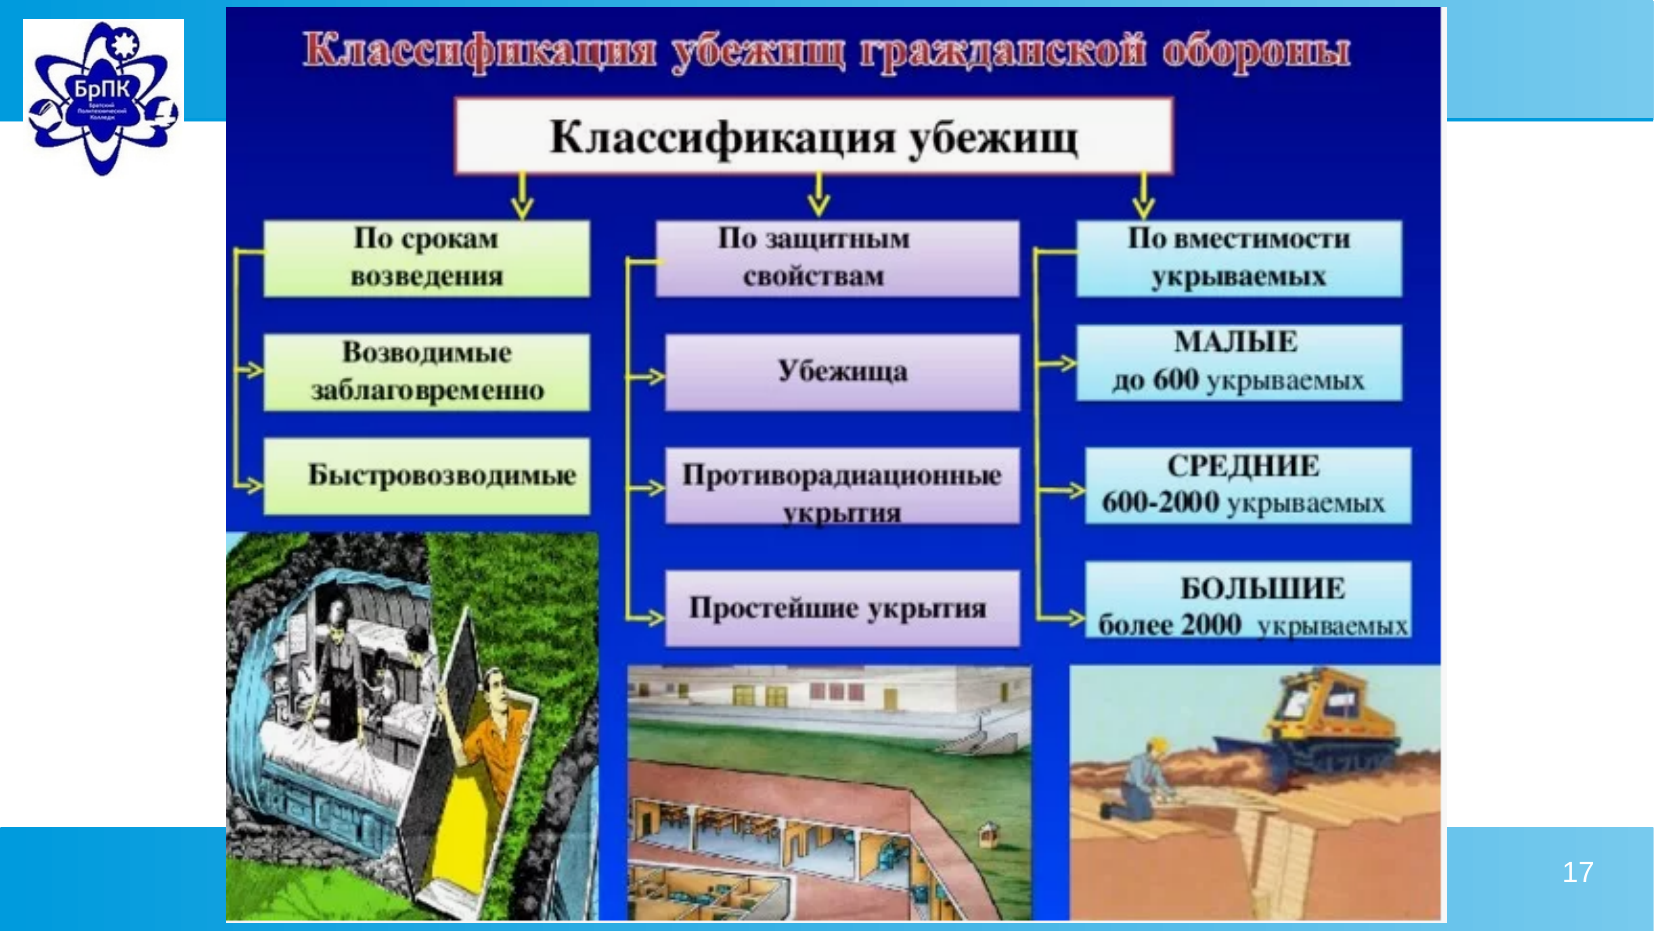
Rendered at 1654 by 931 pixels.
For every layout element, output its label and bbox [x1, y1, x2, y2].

picture [23, 20, 184, 179]
picture [226, 7, 1447, 923]
